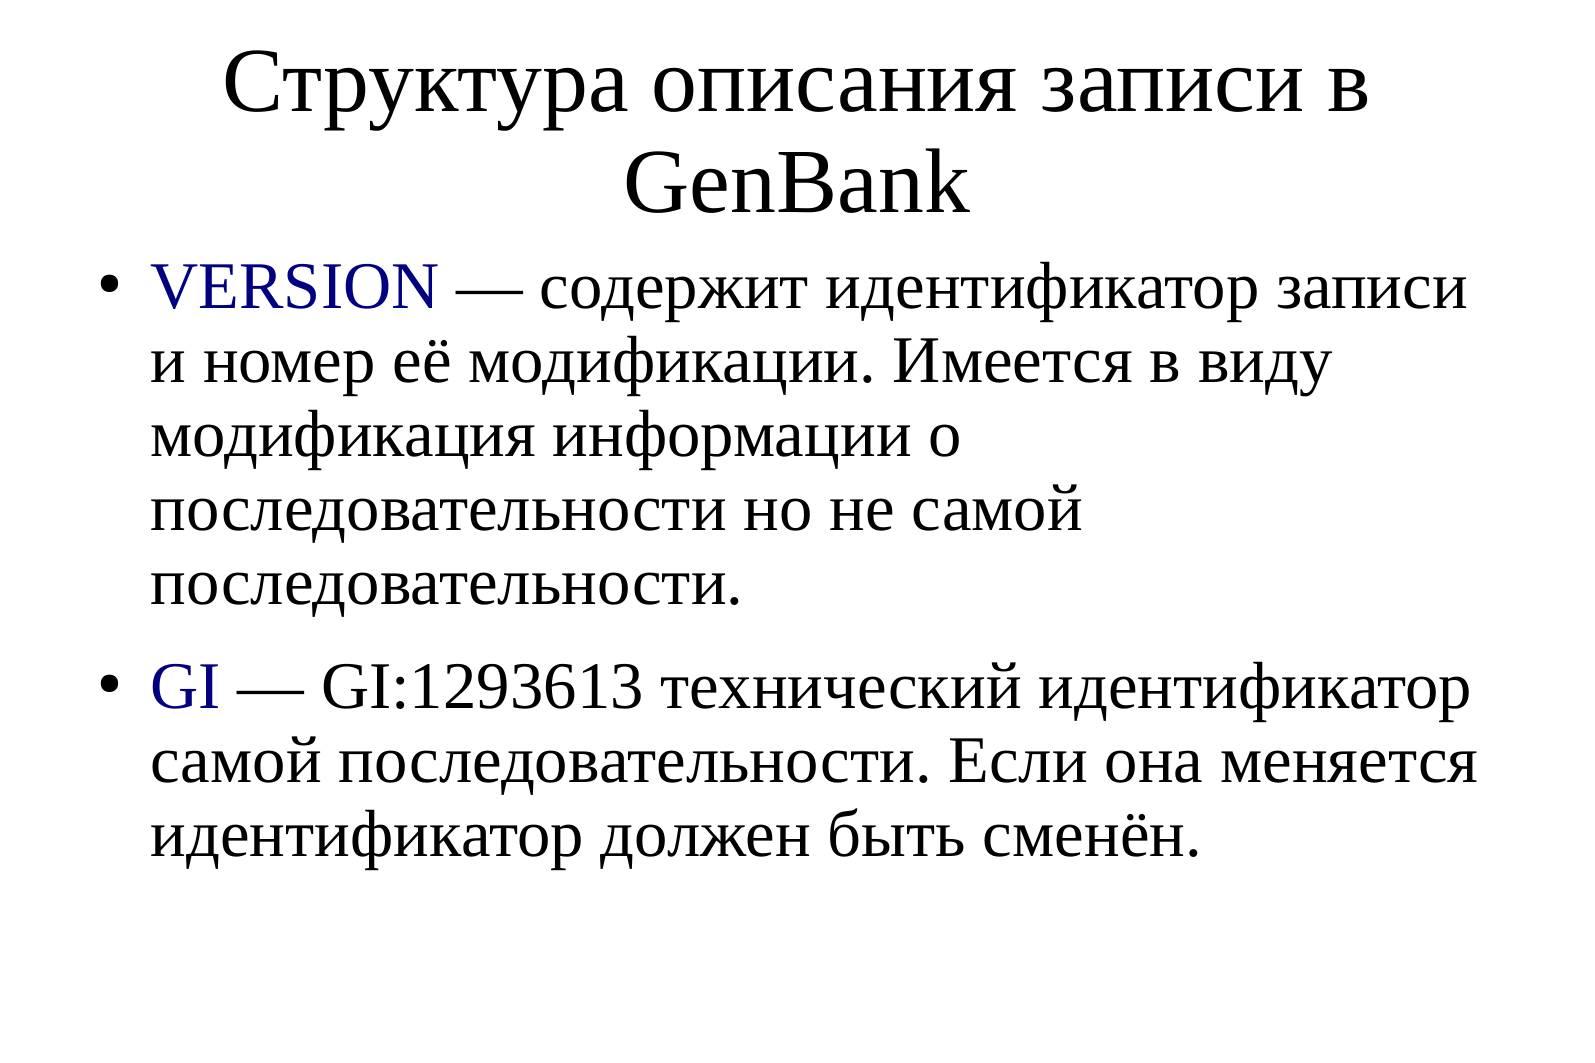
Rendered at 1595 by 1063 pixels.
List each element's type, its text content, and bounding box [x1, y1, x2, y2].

title Структура описания записи в GenBank [79, 29, 1515, 233]
list VERSION — содержит идентификатор записи и номер её модификации. Имеется в виду модификация информации о последовательности но не самой последовательности. GI — GI:1293613 технический идентификатор самой последовательности. Если она меняется идентификатор должен быть сменён. [79, 248, 1515, 936]
